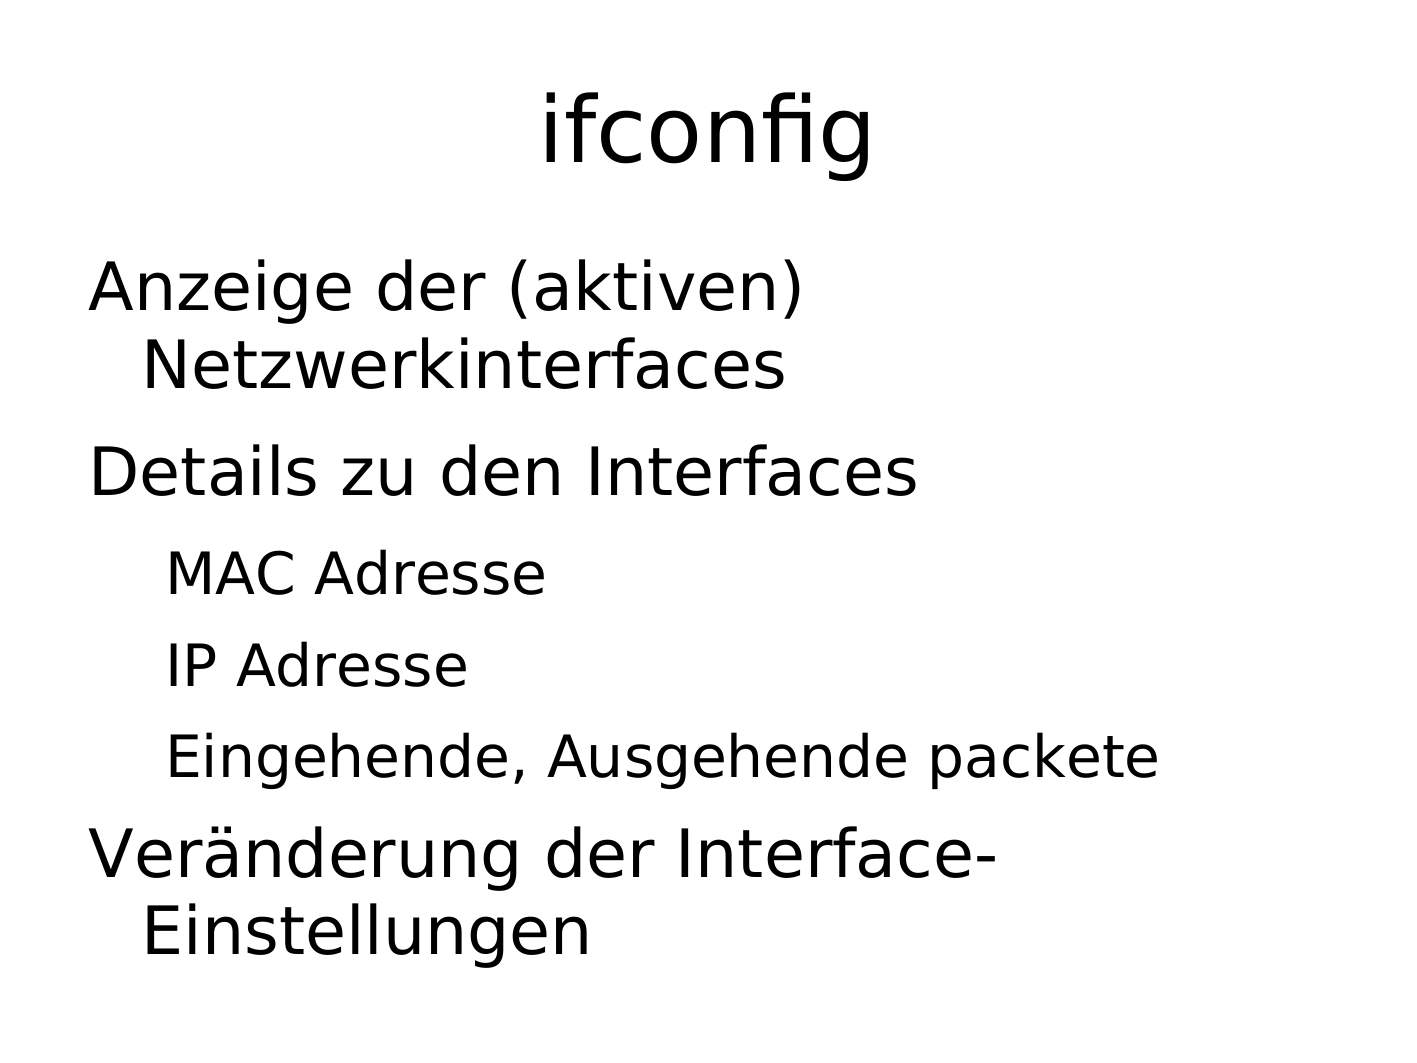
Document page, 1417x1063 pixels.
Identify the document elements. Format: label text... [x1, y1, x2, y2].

list Anzeige der (aktiven) Netzwerkinterfaces Details zu den Interfaces MAC Adresse IP Adresse Eingehende, Ausgehende packete Veränderung der Interface-Einstellungen [70, 248, 1346, 971]
title ifconfig [70, 49, 1346, 213]
